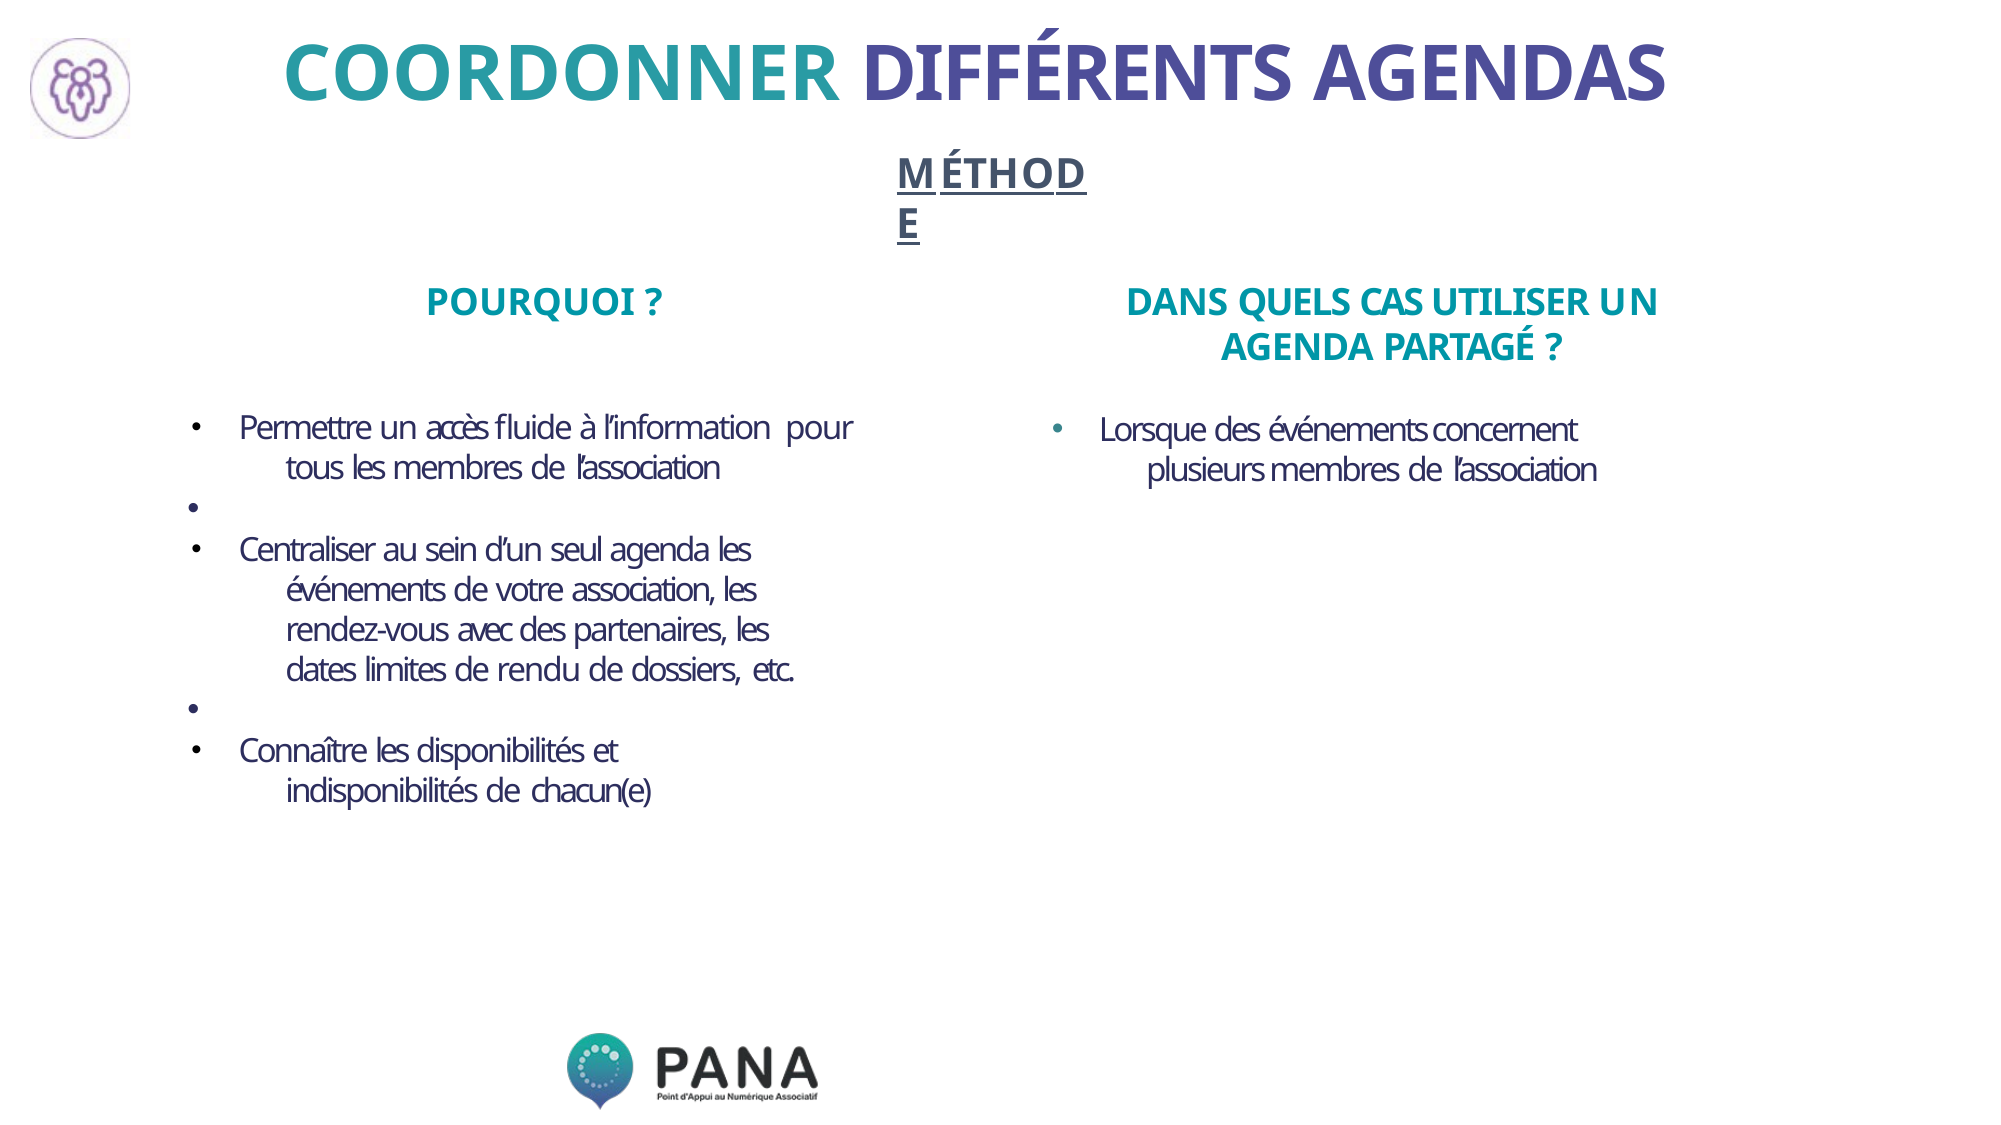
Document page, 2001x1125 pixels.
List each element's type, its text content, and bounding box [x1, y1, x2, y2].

text_box DANS QUELS CAS UTILISER UN AGENDA PARTAGÉ ? Lorsque des événements concernent plusieurs membres de l’association [1047, 275, 1684, 490]
title COORDONNER DIFFÉRENTS AGENDAS [280, 20, 1720, 117]
text_box [30, 39, 130, 139]
text_box POURQUOI ? Permettre un accès fluide à l’information pour tous les membres de l’association Centraliser au sein d’un seul agenda les événements de votre association, les rendez-vous avec des partenaires, les dates limites de rendu de dossiers, etc. Connaître les disponibilités et indisponibilités de chacun(e) [187, 275, 870, 816]
text_box MÉTHODE [894, 144, 1106, 198]
